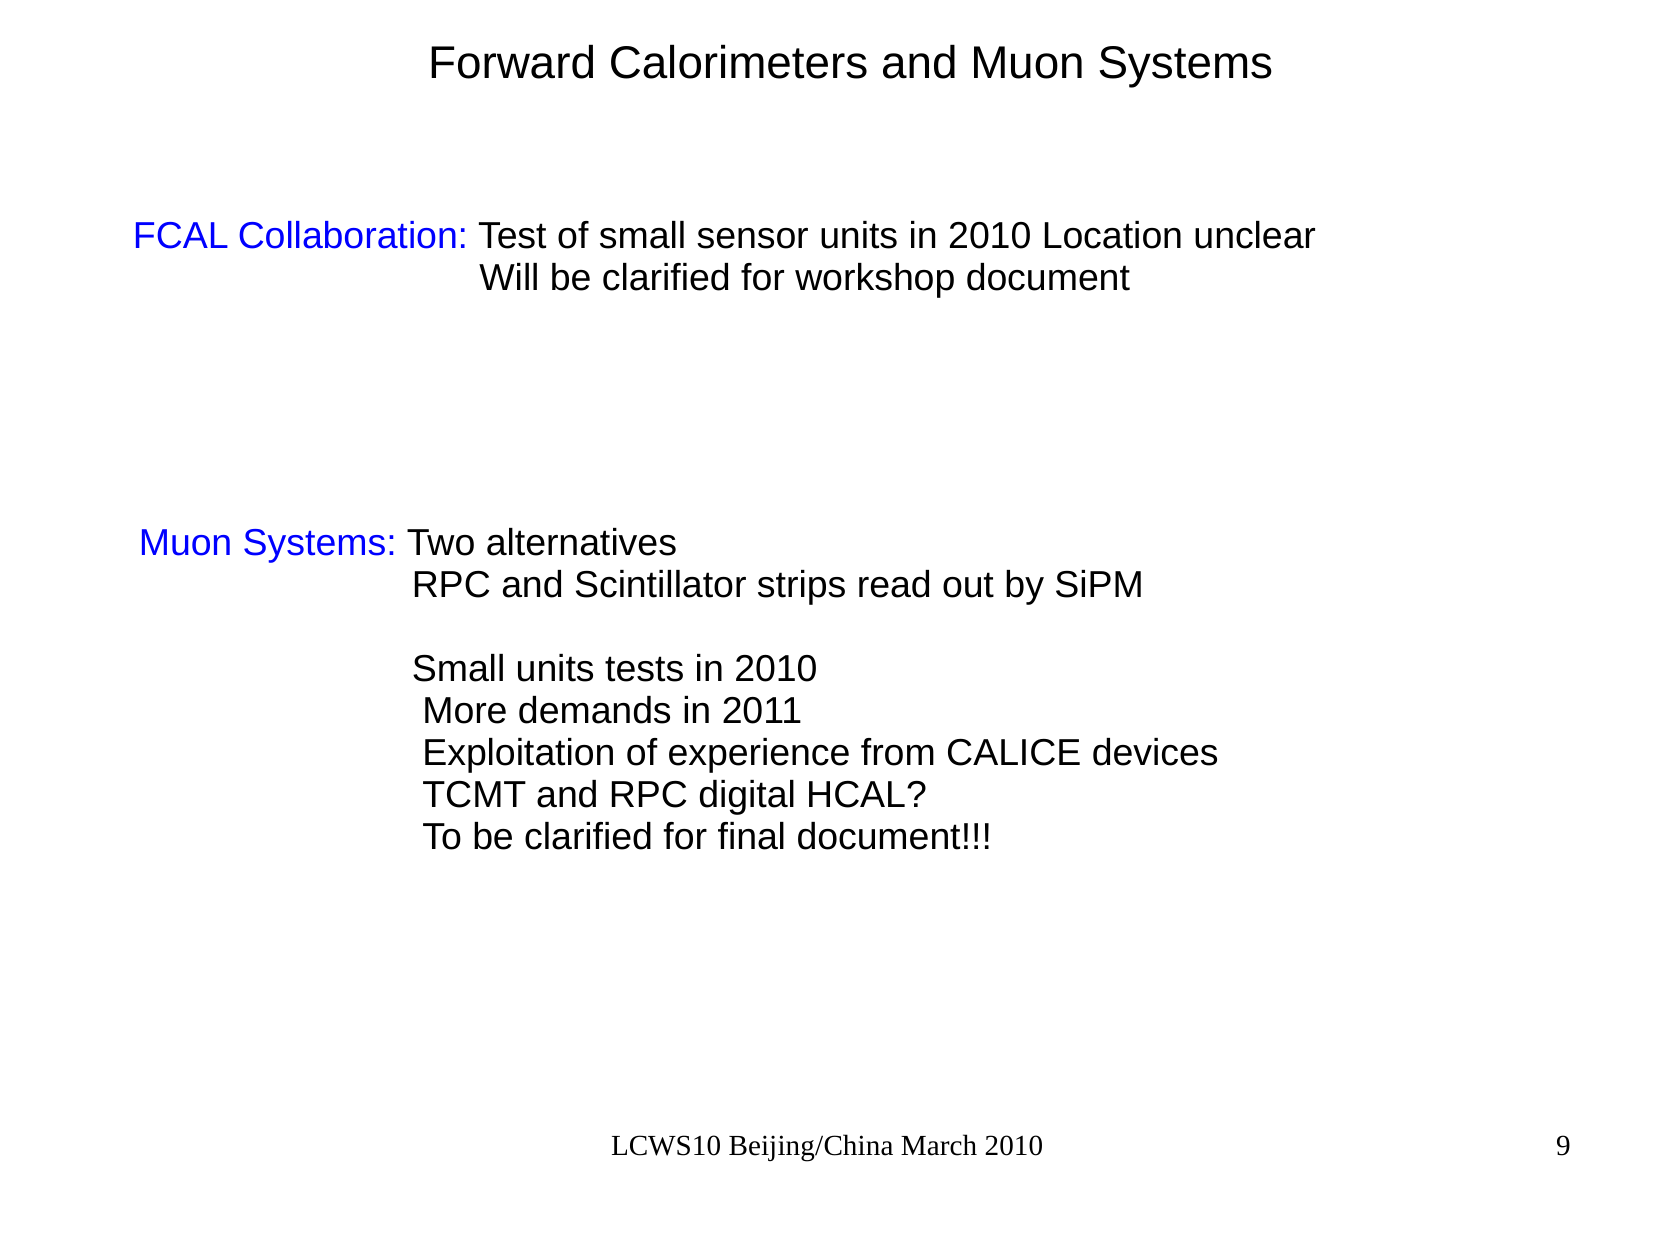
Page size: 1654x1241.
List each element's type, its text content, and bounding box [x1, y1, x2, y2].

text_box Forward Calorimeters and Muon Systems [413, 29, 1272, 96]
text_box Muon Systems: Two alternatives RPC and Scintillator strips read out by SiPM Small units tests in 2010 More demands in 2011 Exploitation of experience from CALICE devices TCMT and RPC digital HCAL? To be clarified for final document!!! [124, 513, 1236, 865]
text_box FCAL Collaboration: Test of small sensor units in 2010 Location unclear Will be clarified for workshop document [118, 206, 1347, 390]
